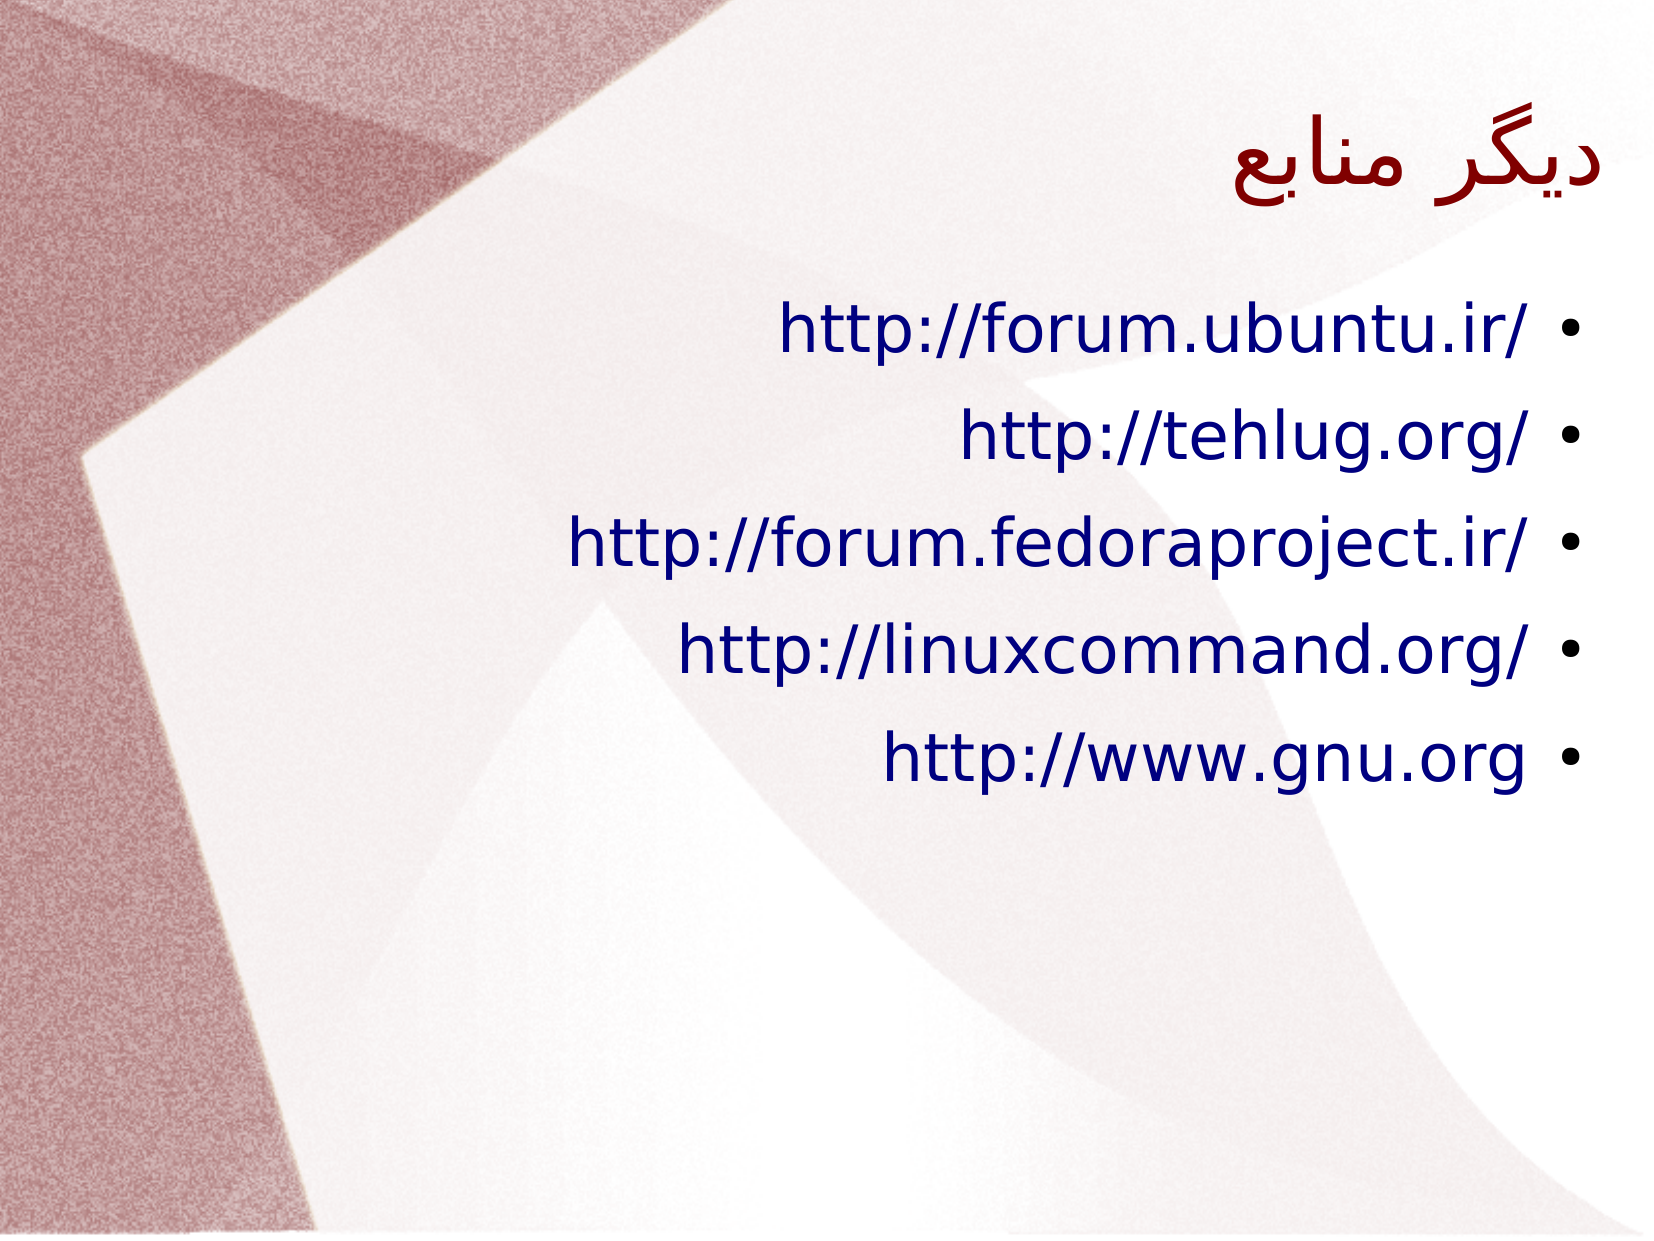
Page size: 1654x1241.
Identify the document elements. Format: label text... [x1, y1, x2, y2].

picture [0, 0, 1654, 1241]
list http://forum.ubuntu.ir/ http://tehlug.org/ http://forum.fedoraproject.ir/ http://linuxcommand.org/ http://www.gnu.org [324, 290, 1601, 1010]
title دیگر منابع [596, 49, 1607, 257]
